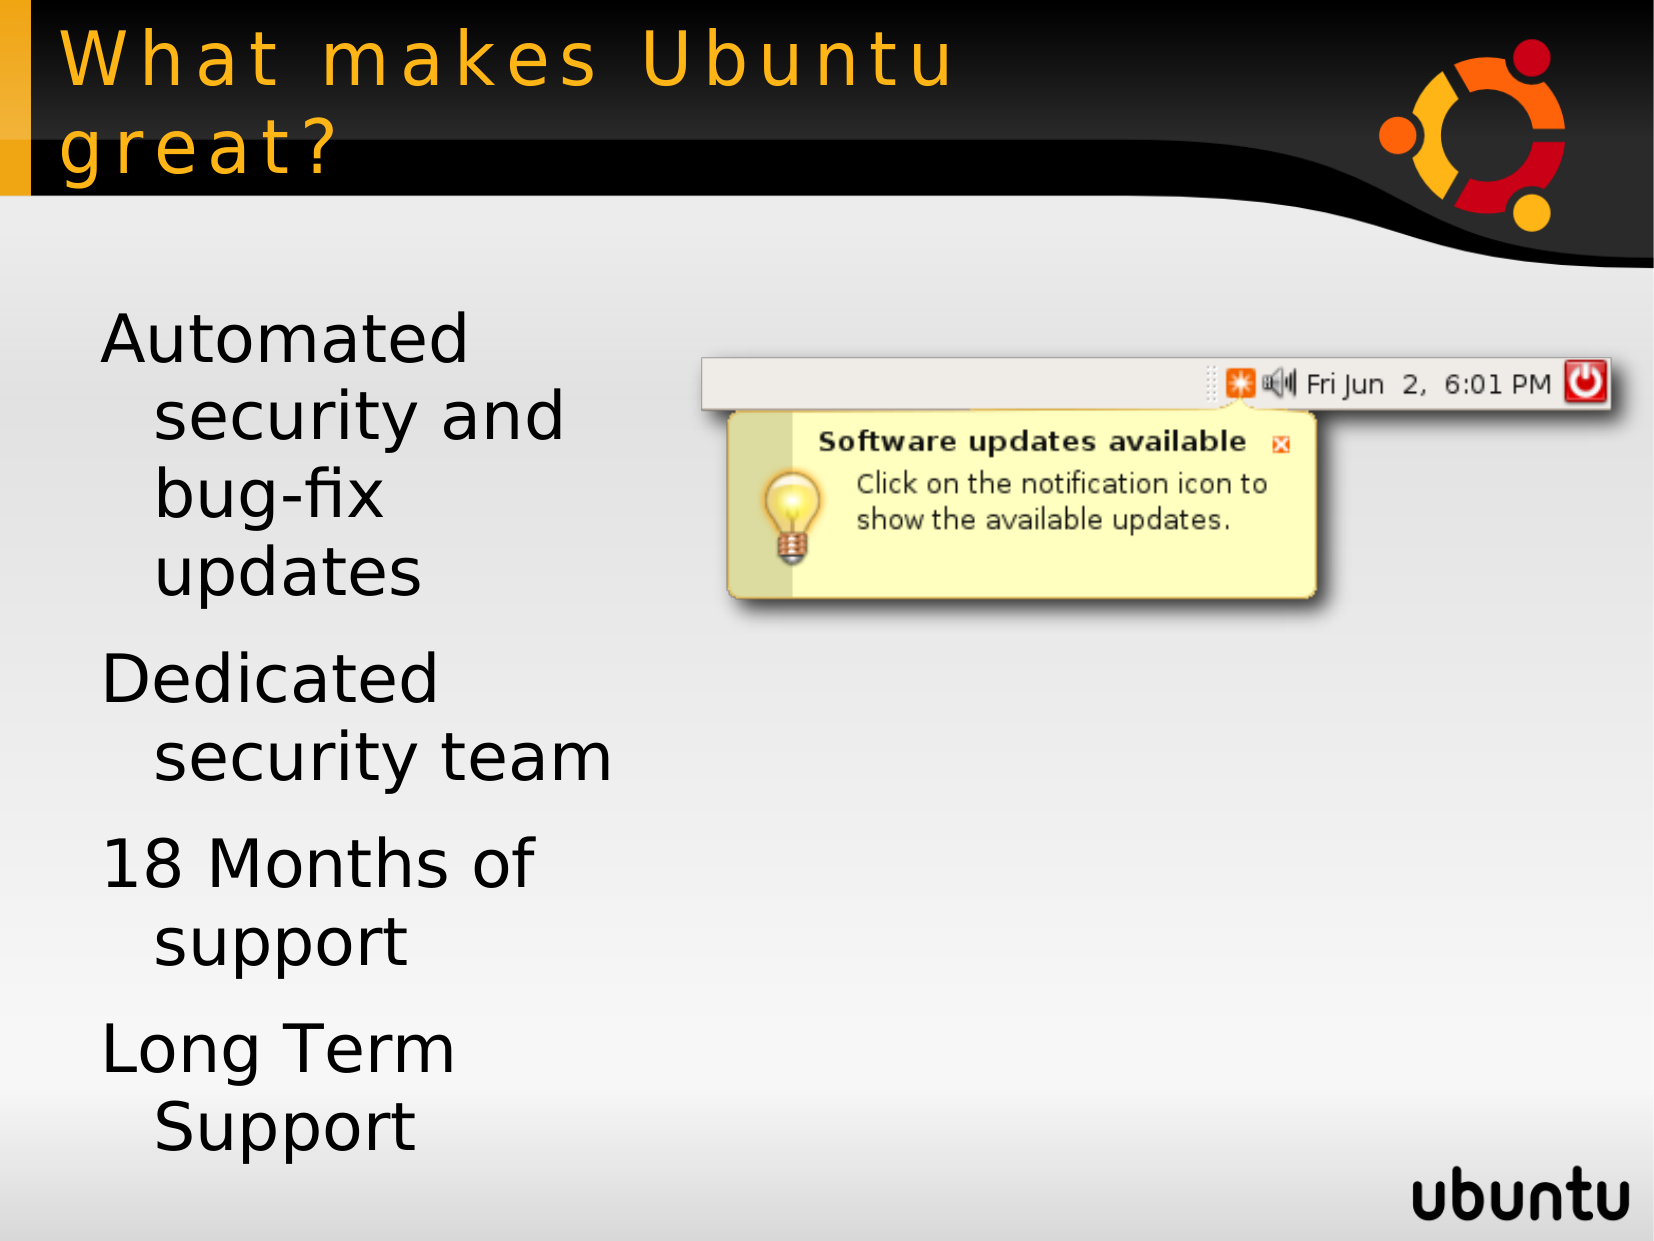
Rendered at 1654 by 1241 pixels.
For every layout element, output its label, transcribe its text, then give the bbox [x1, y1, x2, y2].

picture [0, 0, 1654, 1241]
title What makes Ubuntu great? [59, 36, 1270, 171]
list Automated security and bug-fix updates Dedicated security team 18 Months of support Long Term Support [82, 300, 676, 1167]
